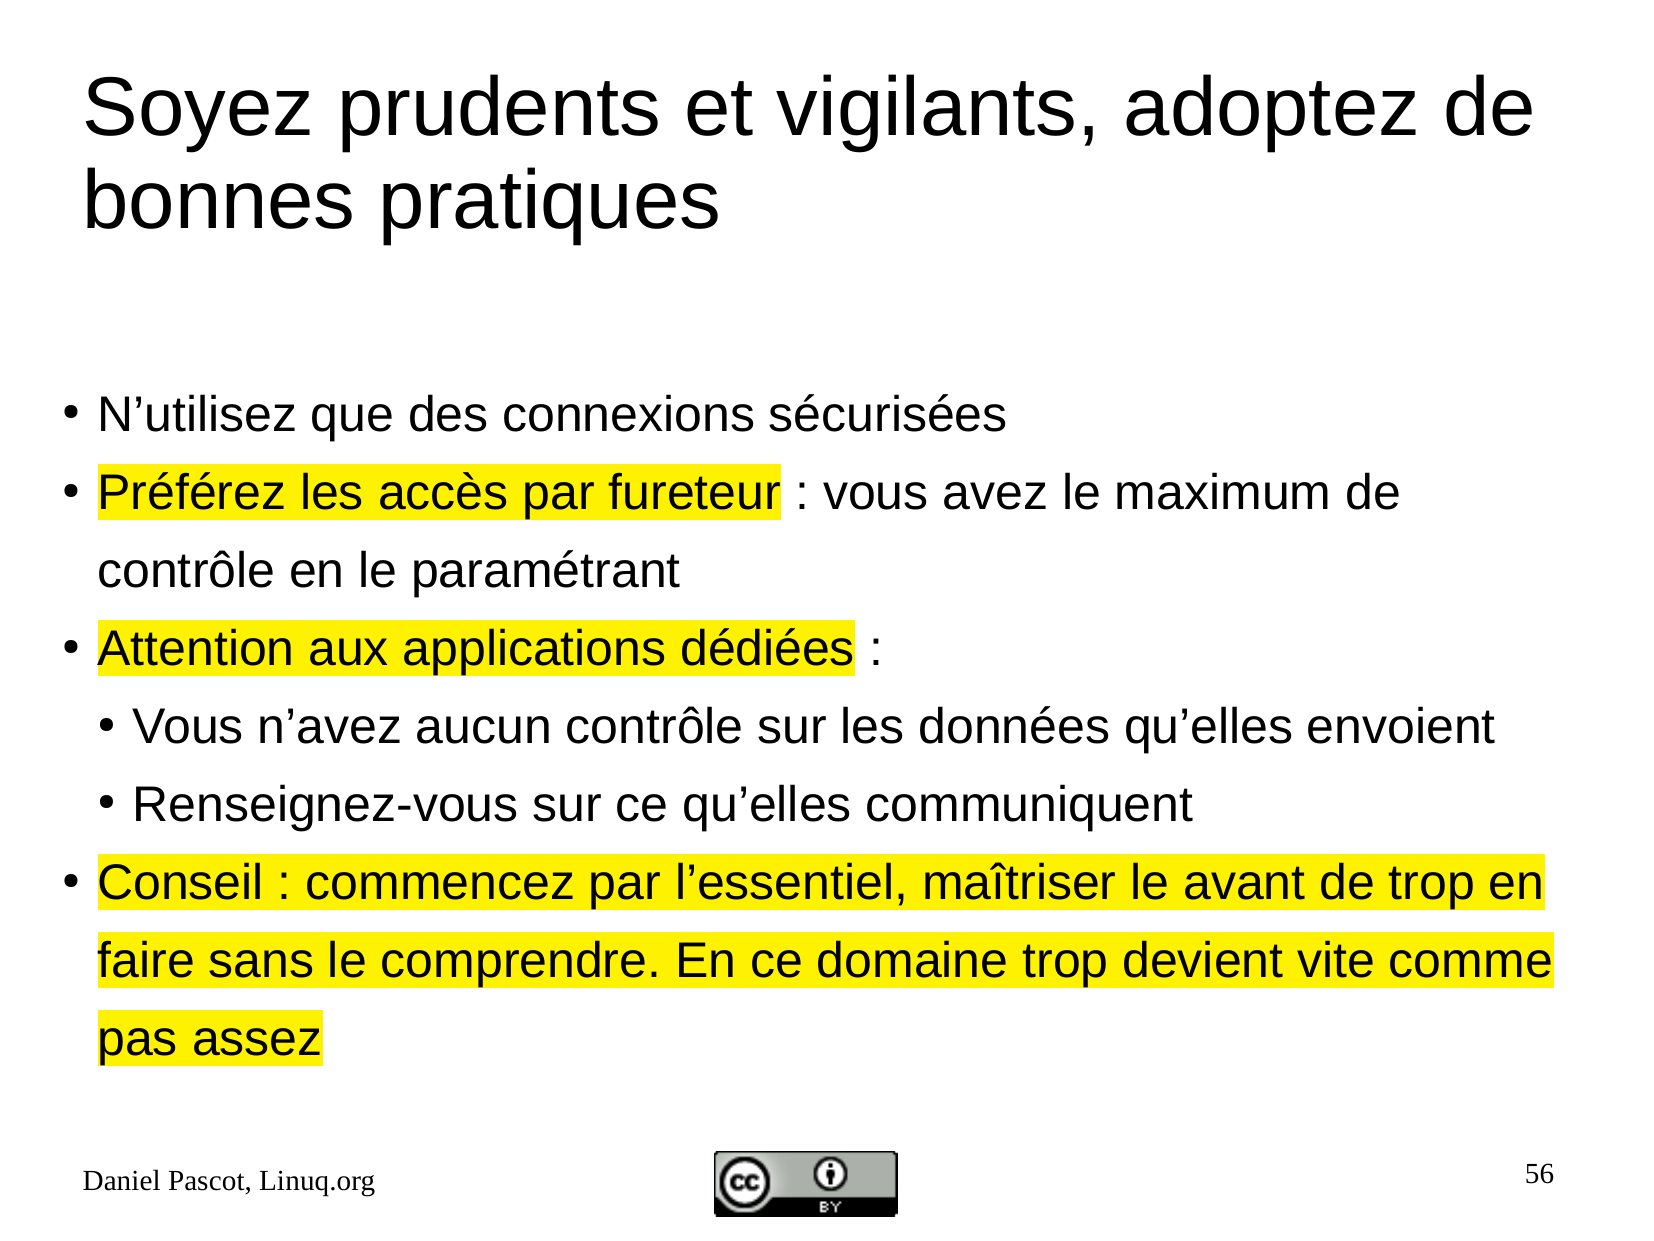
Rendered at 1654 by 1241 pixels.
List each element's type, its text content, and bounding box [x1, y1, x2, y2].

title Soyez prudents et vigilants, adoptez de bonnes pratiques [82, 28, 1571, 277]
text_box N’utilisez que des connexions sécurisées Préférez les accès par fureteur : vous avez le maximum de contrôle en le paramétrant Attention aux applications dédiées : Vous n’avez aucun contrôle sur les données qu’elles envoient Renseignez-vous sur ce qu’elles communiquent Conseil : commencez par l’essentiel, maîtriser le avant de trop en faire sans le comprendre. En ce domaine trop devient vite comme pas assez [47, 300, 1571, 1152]
picture [714, 1152, 898, 1217]
